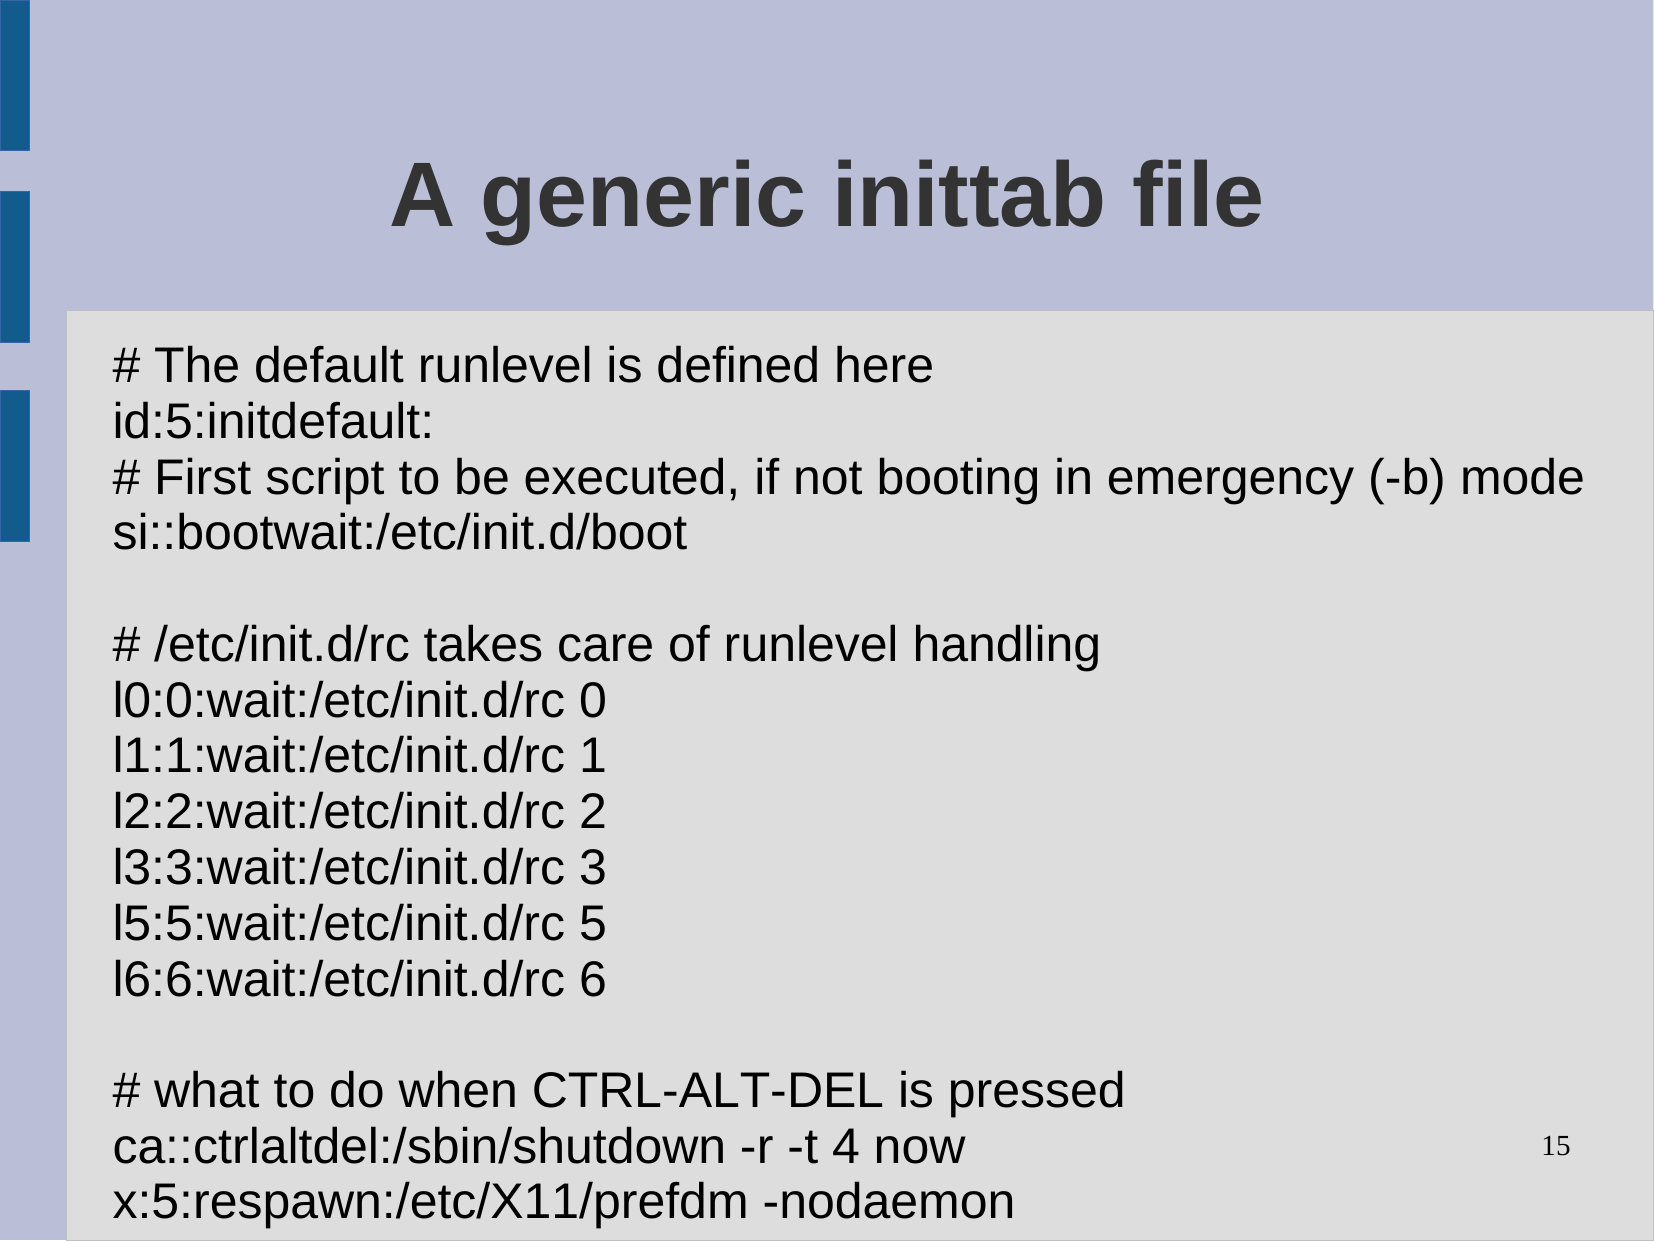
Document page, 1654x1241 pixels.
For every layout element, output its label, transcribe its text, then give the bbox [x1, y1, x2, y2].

title A generic inittab file [121, 91, 1534, 299]
text_box # The default runlevel is defined here id:5:initdefault: # First script to be executed, if not booting in emergency (-b) mode si::bootwait:/etc/init.d/boot # /etc/init.d/rc takes care of runlevel handling l0:0:wait:/etc/init.d/rc 0 l1:1:wait:/etc/init.d/rc 1 l2:2:wait:/etc/init.d/rc 2 l3:3:wait:/etc/init.d/rc 3 l5:5:wait:/etc/init.d/rc 5 l6:6:wait:/etc/init.d/rc 6 # what to do when CTRL-ALT-DEL is pressed ca::ctrlaltdel:/sbin/shutdown -r -t 4 now x:5:respawn:/etc/X11/prefdm -nodaemon [112, 337, 1613, 1230]
